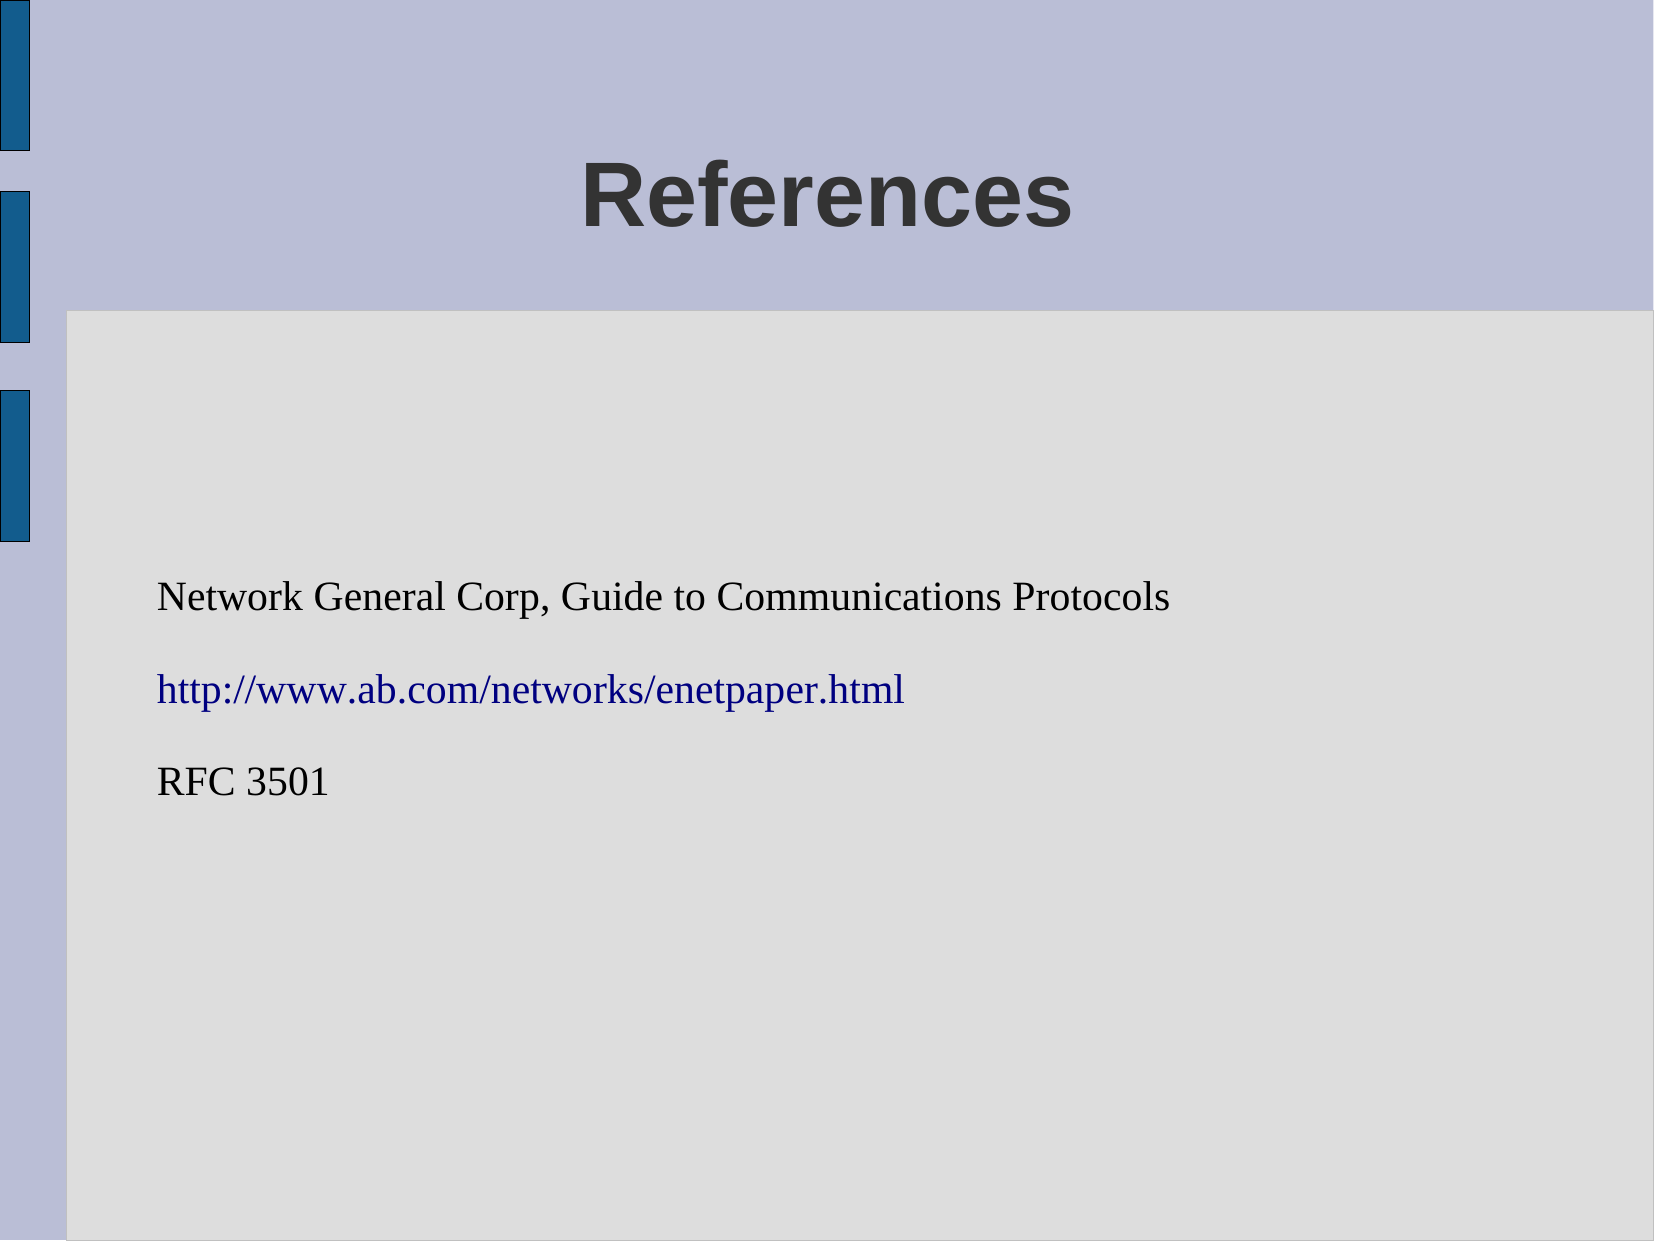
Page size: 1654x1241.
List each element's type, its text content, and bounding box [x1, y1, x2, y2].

title References [121, 91, 1534, 299]
subtitle Network General Corp, Guide to Communications Protocols http://www.ab.com/networks/enetpaper.html RFC 3501 [121, 344, 1534, 1127]
